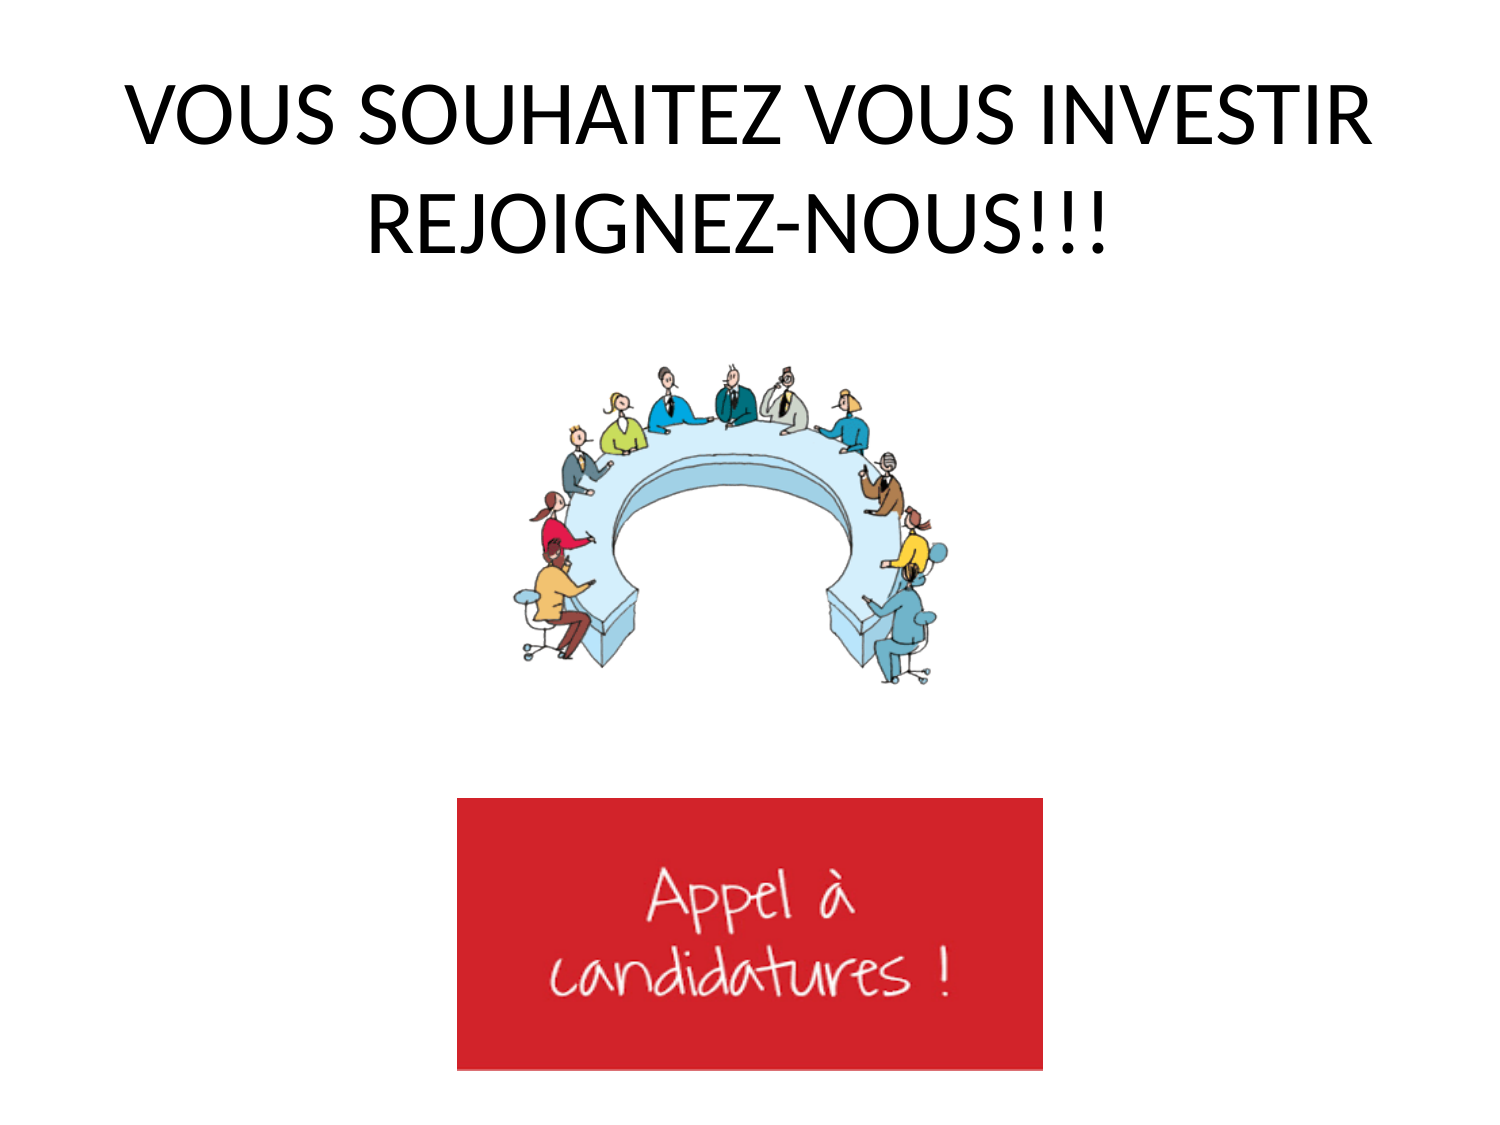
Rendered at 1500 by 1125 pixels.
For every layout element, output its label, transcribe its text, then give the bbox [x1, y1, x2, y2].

title VOUS SOUHAITEZ VOUS INVESTIR REJOIGNEZ-NOUS!!! [75, 45, 1425, 976]
picture [510, 354, 969, 697]
picture [457, 798, 1043, 1071]
